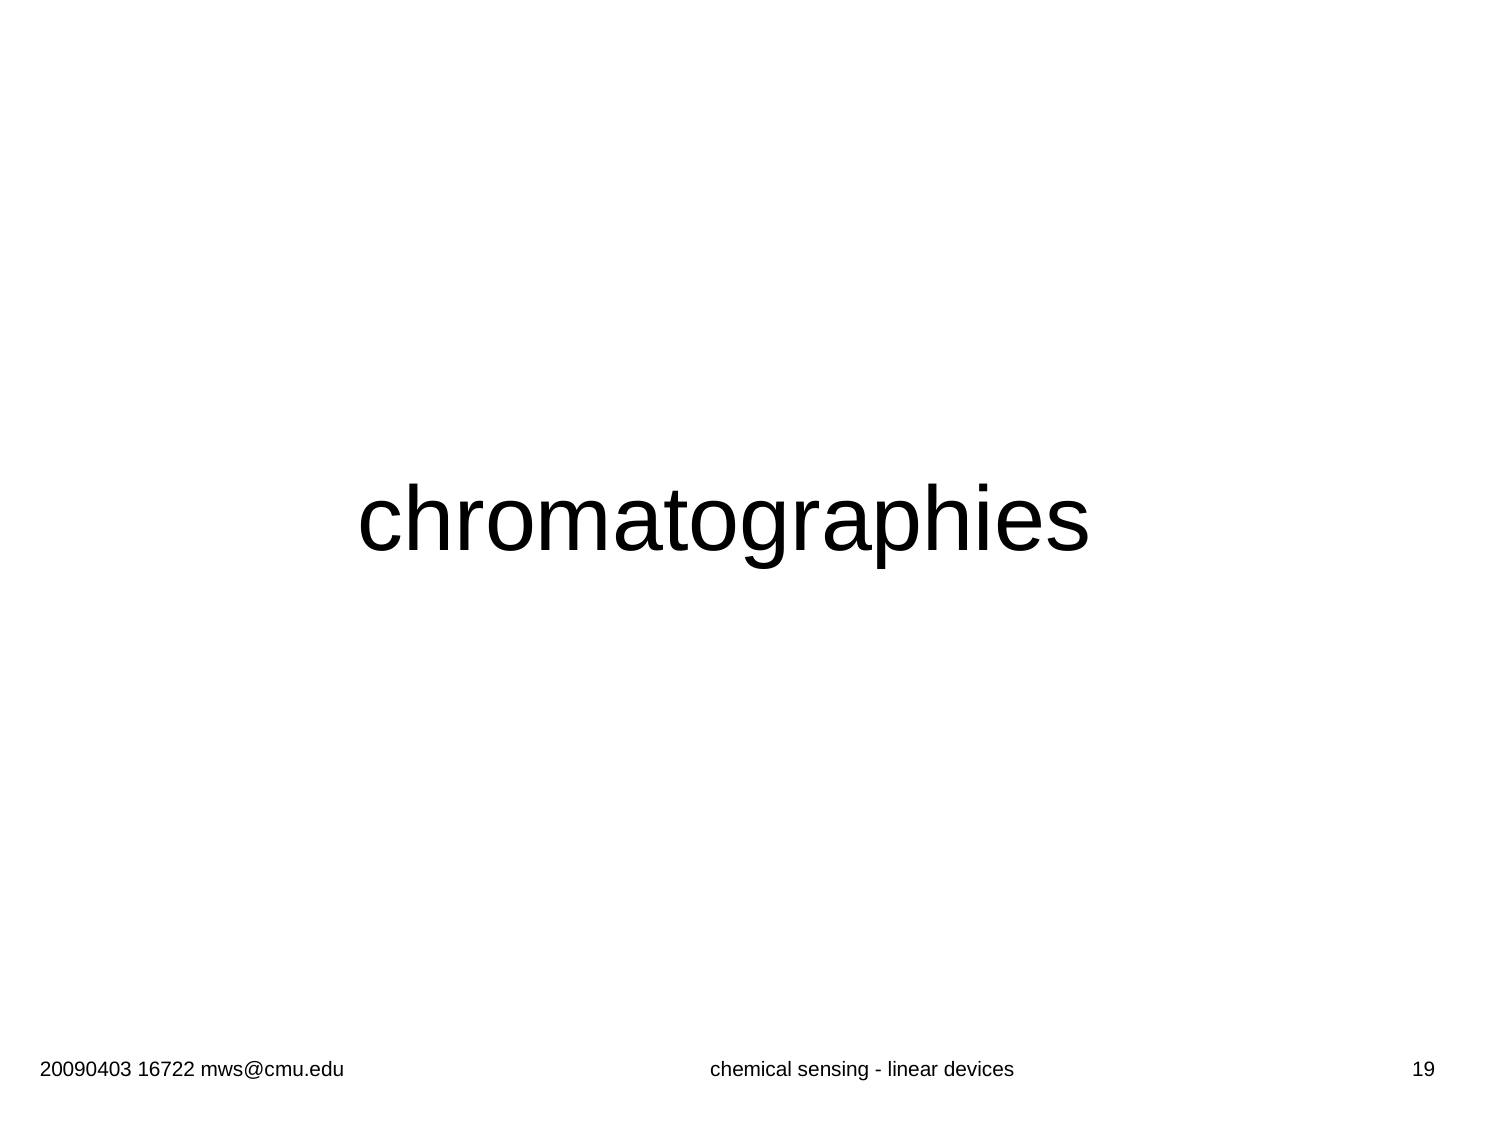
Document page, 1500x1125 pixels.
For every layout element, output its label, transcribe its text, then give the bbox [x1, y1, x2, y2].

title chromatographies [87, 450, 1363, 588]
